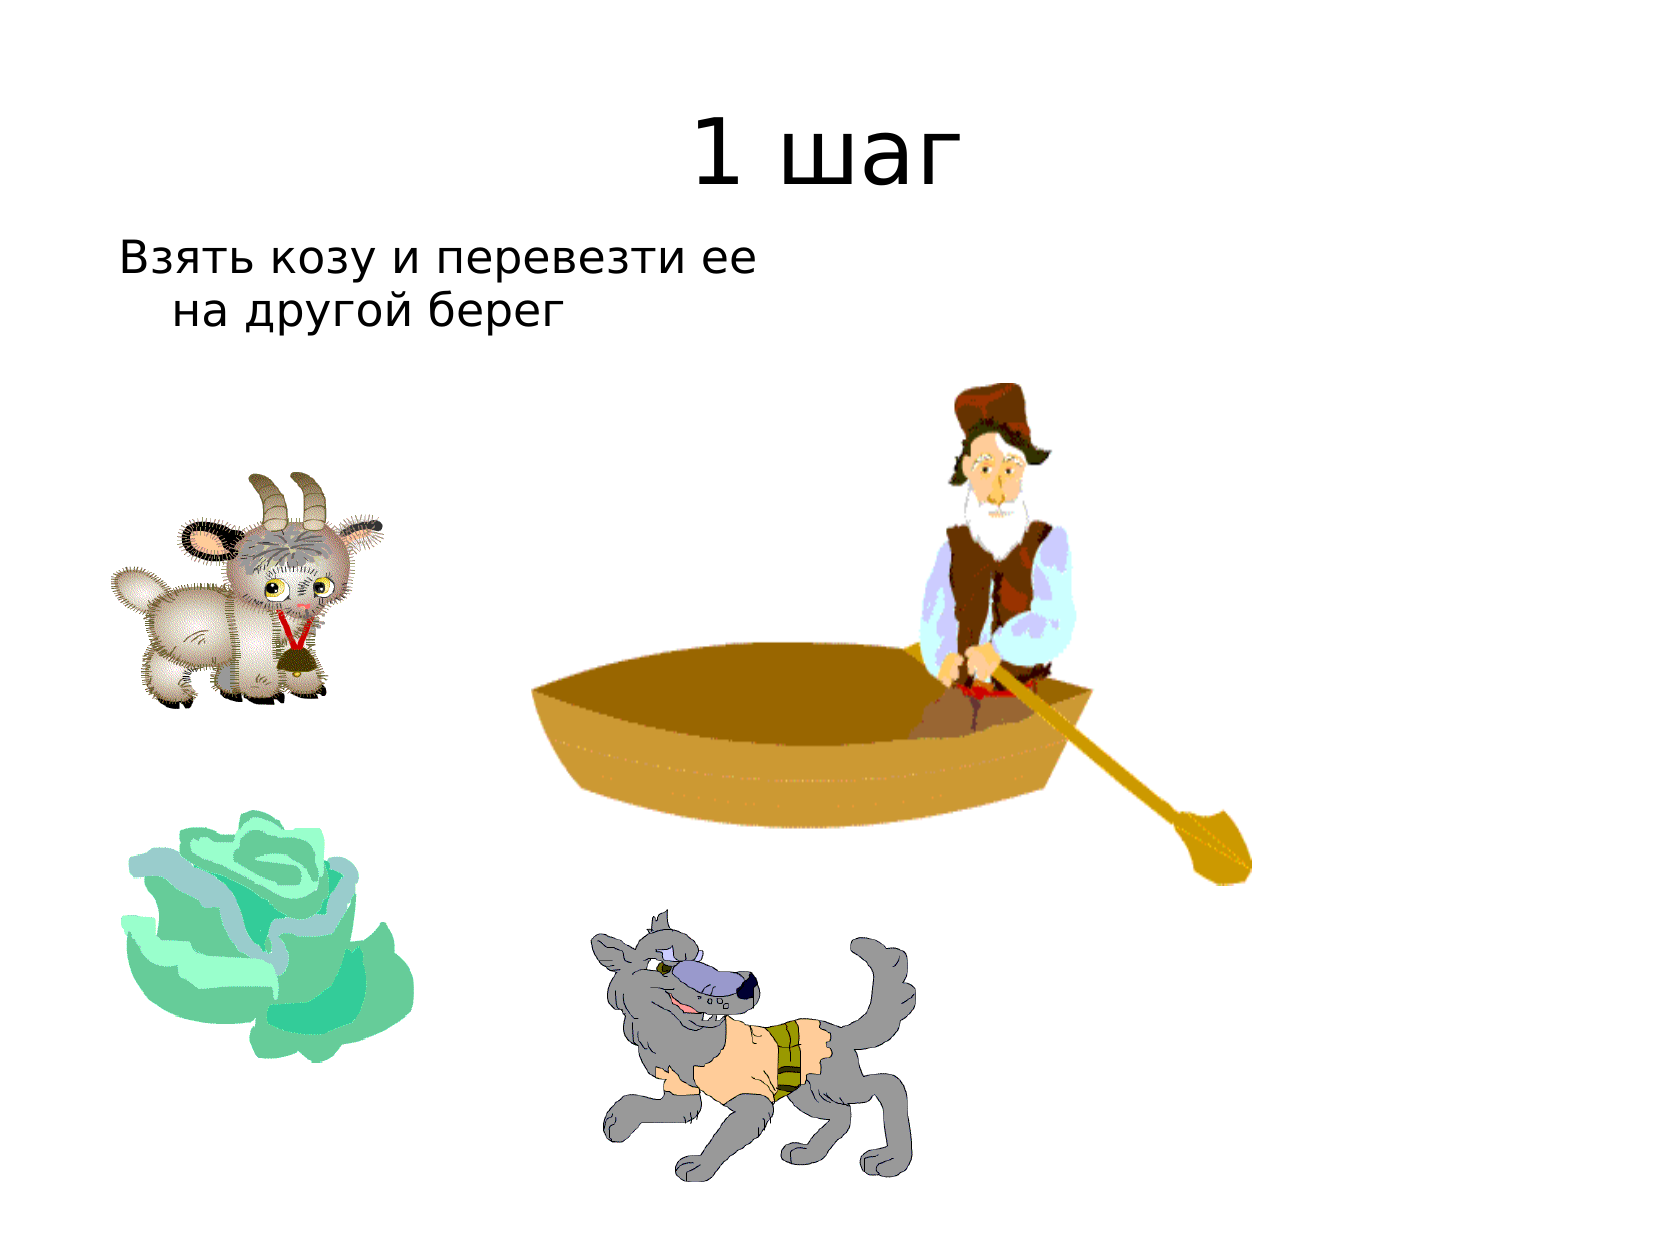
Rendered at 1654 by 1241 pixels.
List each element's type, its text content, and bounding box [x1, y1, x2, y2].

list Взять козу и перевезти ее на другой берег [100, 231, 827, 384]
picture [111, 472, 384, 709]
picture [590, 907, 916, 1182]
picture [121, 809, 414, 1063]
picture [531, 383, 1252, 886]
title 1 шаг [82, 56, 1571, 250]
